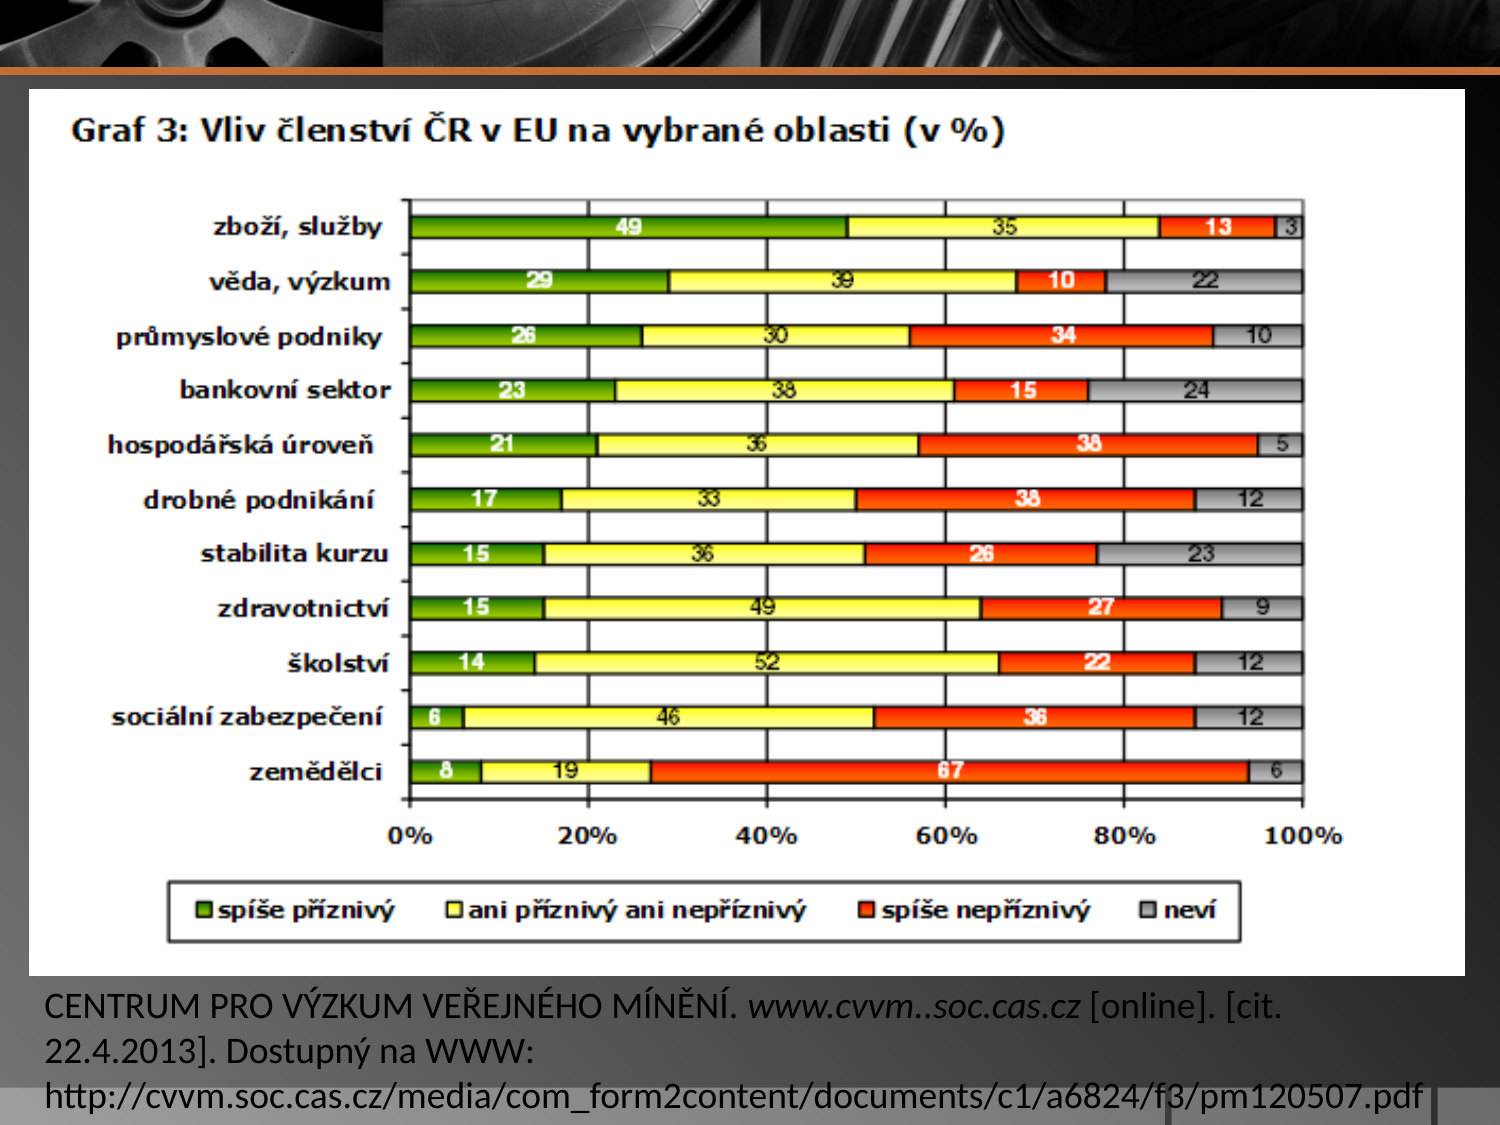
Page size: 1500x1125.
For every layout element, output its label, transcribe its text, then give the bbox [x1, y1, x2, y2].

picture [29, 90, 1465, 976]
text_box CENTRUM PRO VÝZKUM VEŘEJNÉHO MÍNĚNÍ. www.cvvm..soc.cas.cz [online]. [cit. 22.4.2013]. Dostupný na WWW: http://cvvm.soc.cas.cz/media/com_form2content/documents/c1/a6824/f3/pm120507.pdf [29, 973, 1459, 1124]
